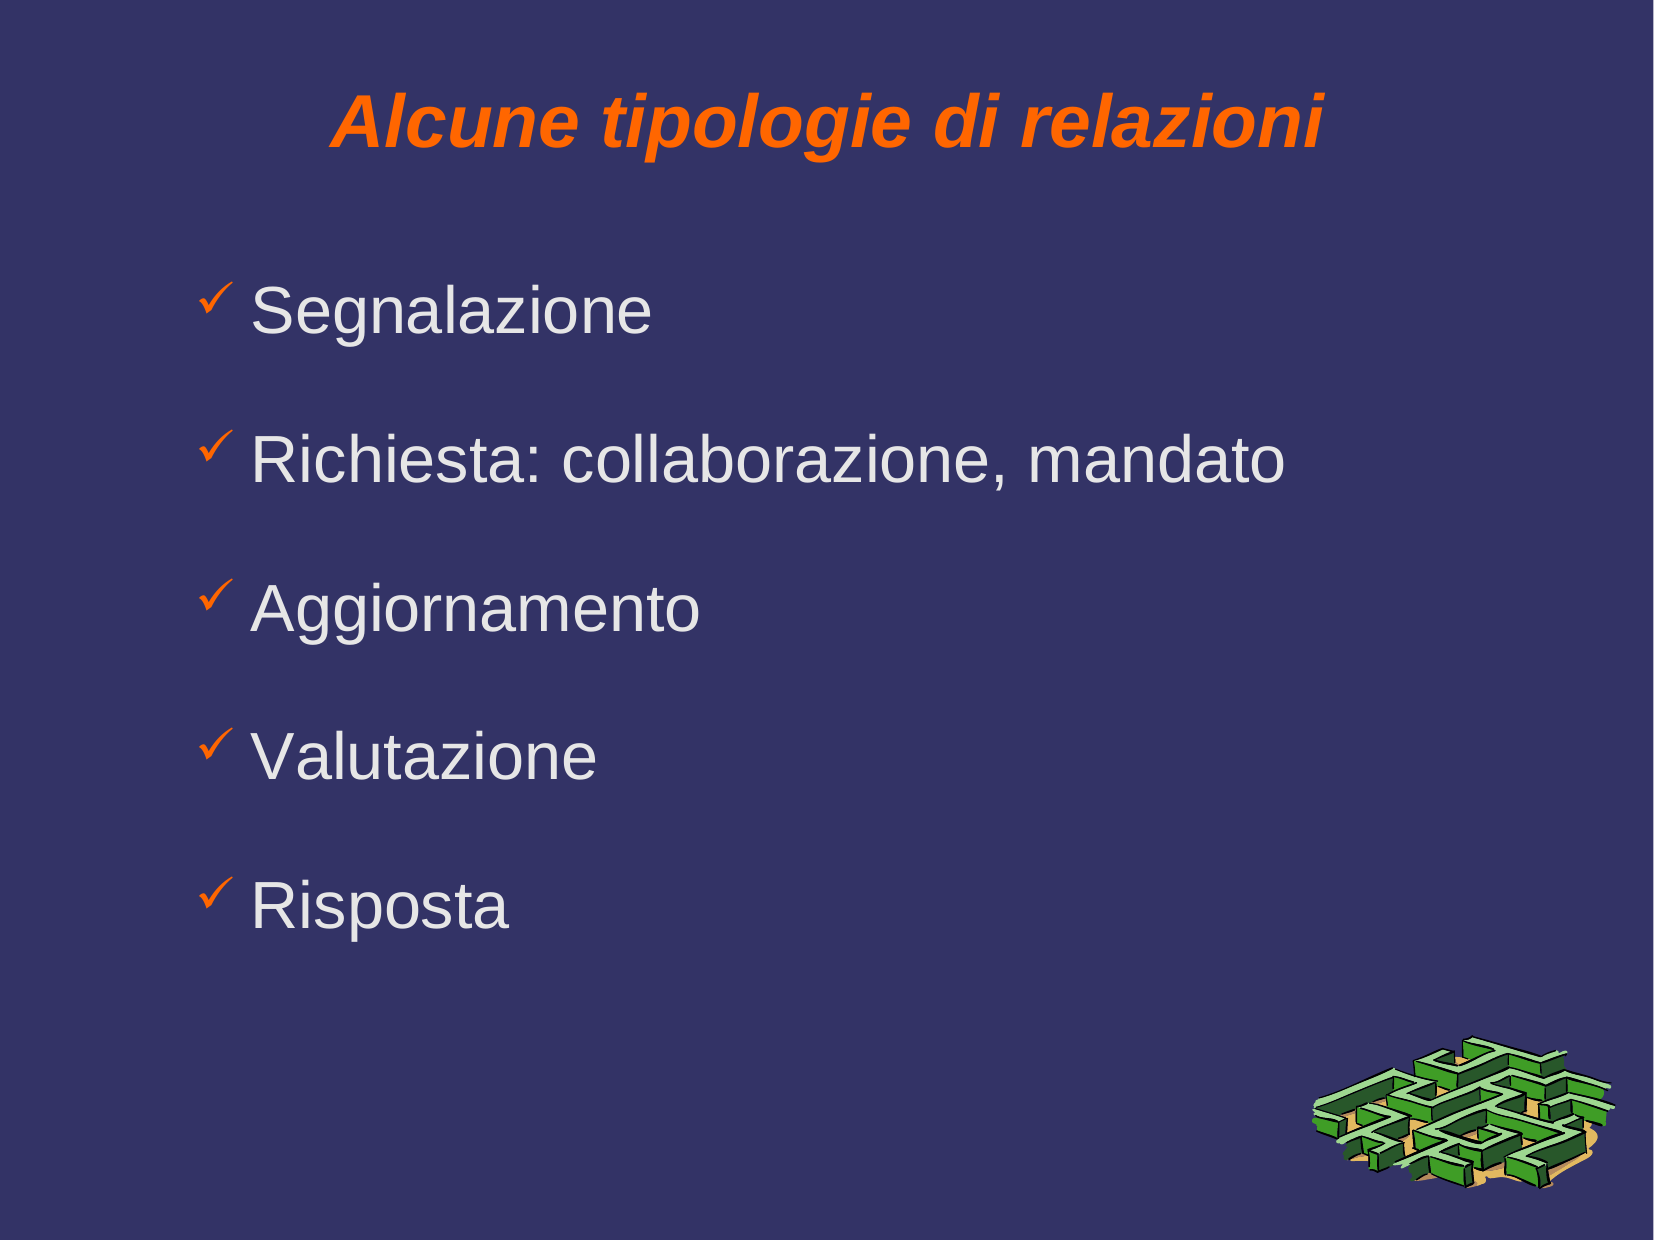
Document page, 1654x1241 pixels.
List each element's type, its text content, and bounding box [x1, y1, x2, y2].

text_box Alcune tipologie di relazioni [121, 19, 1535, 227]
text_box Segnalazione Richiesta: collaborazione, mandato Aggiornamento Valutazione Risposta [178, 265, 1570, 1147]
